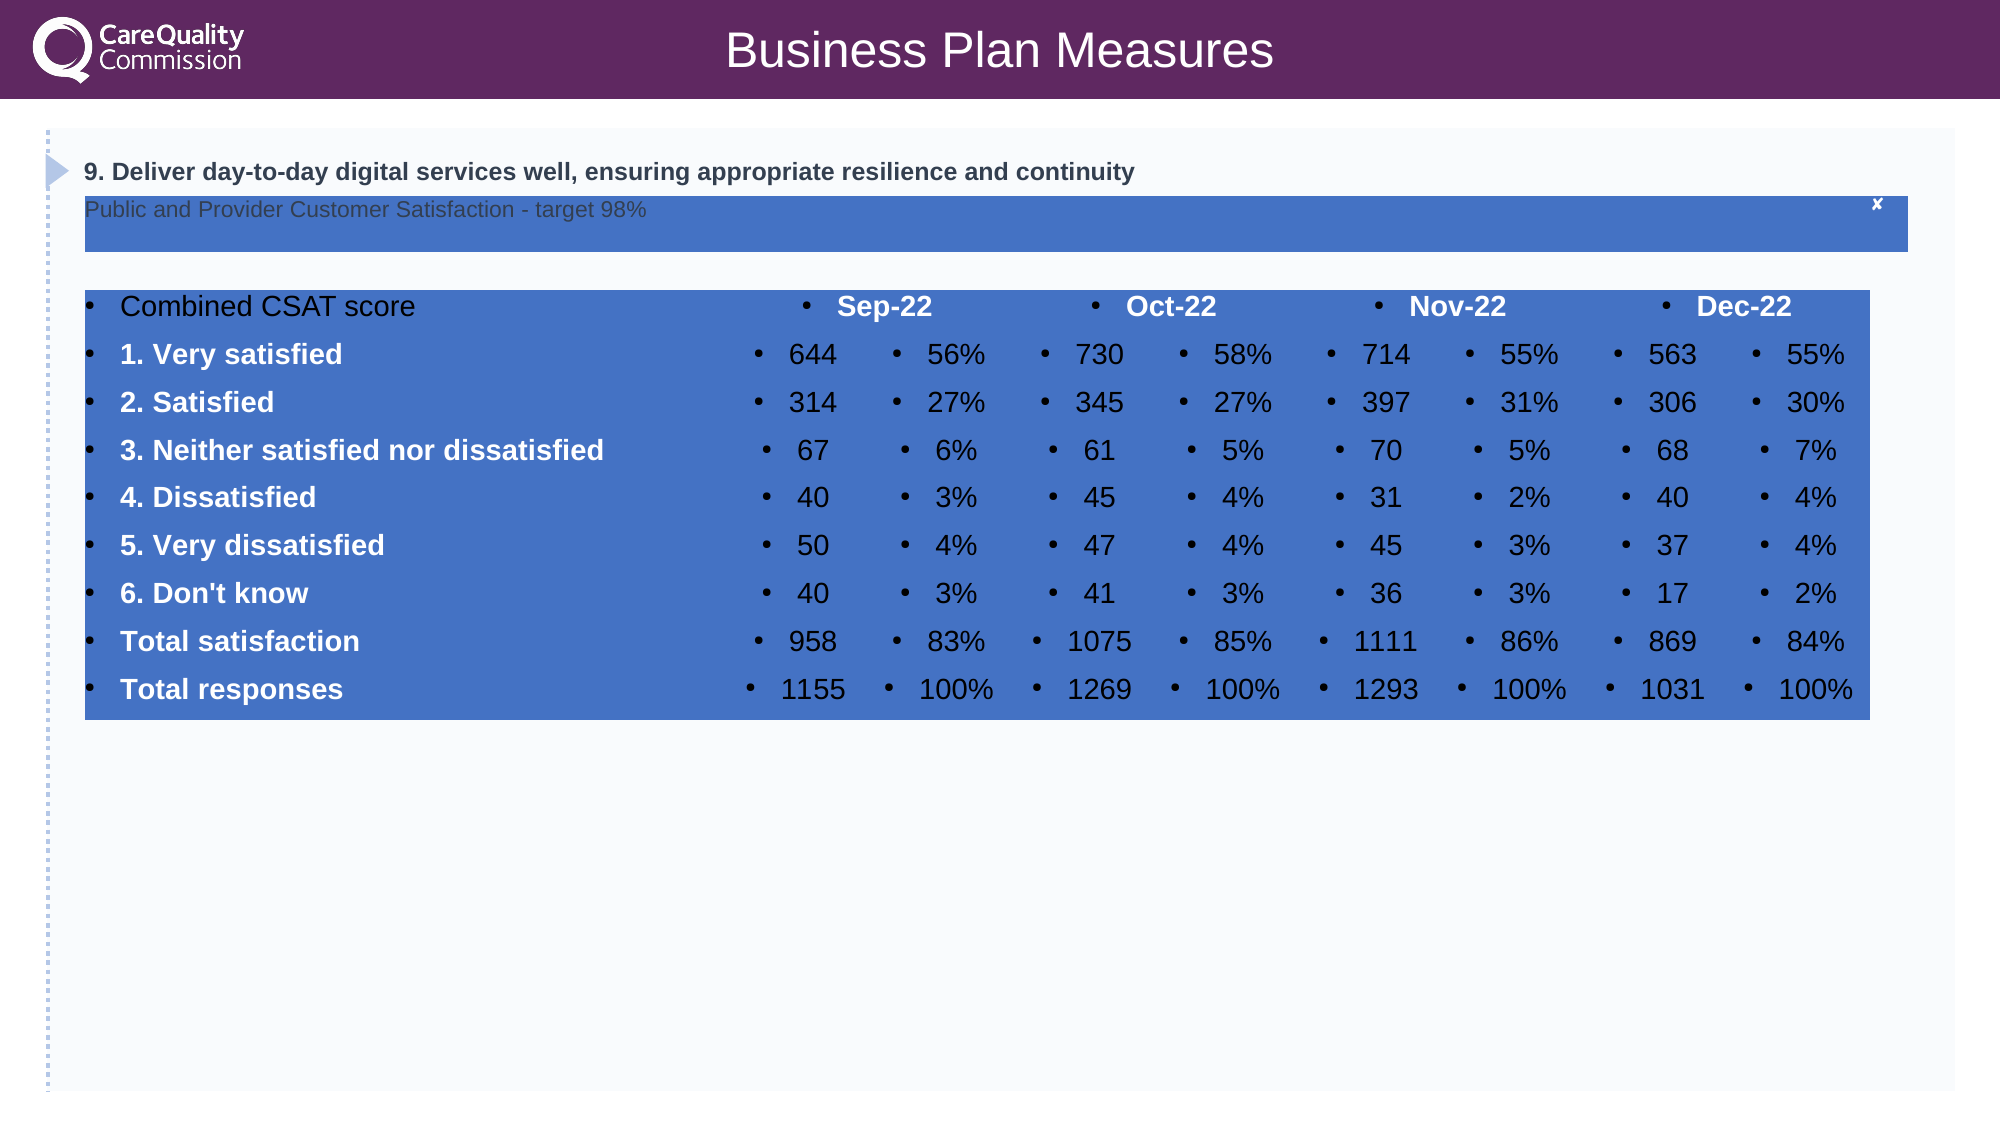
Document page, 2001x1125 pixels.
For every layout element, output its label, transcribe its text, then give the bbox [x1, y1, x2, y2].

table_cell 4% [1154, 481, 1297, 529]
table_cell 1111 [1297, 625, 1440, 673]
table_cell 40 [724, 577, 867, 625]
table_cell 345 [1010, 386, 1154, 434]
table_cell 27% [1154, 386, 1297, 434]
table_cell 56% [867, 338, 1010, 386]
table_cell Total satisfaction [85, 625, 724, 673]
table_cell 41 [1010, 577, 1154, 625]
table_cell 37 [1584, 529, 1727, 577]
table_cell 55% [1440, 338, 1584, 386]
text_box 9. Deliver day-to-day digital services well, ensuring appropriate resilience and continuity [69, 147, 1893, 194]
table_cell 5. Very dissatisfied [85, 529, 724, 577]
table_cell 314 [724, 386, 867, 434]
table_cell 100% [1440, 673, 1584, 720]
table_cell 27% [867, 386, 1010, 434]
table_cell 3% [1440, 529, 1584, 577]
table_cell 4. Dissatisfied [85, 481, 724, 529]
table_cell 5% [1440, 434, 1584, 481]
picture [32, 16, 245, 84]
table_cell 644 [724, 338, 867, 386]
table_cell 4% [867, 529, 1010, 577]
table_cell 84% [1727, 625, 1870, 673]
text_box [0, 0, 2000, 99]
table_cell 2. Satisfied [85, 386, 724, 434]
table_cell 45 [1297, 529, 1440, 577]
table_cell 100% [867, 673, 1010, 720]
table_cell 68 [1584, 434, 1727, 481]
table_cell 1155 [724, 673, 867, 720]
text_box Business Plan Measures [641, 9, 1358, 86]
table_cell 1. Very satisfied [85, 338, 724, 386]
table_cell 4% [1727, 481, 1870, 529]
table_header Sep-22 [724, 290, 1010, 338]
table_cell 40 [1584, 481, 1727, 529]
table_cell 397 [1297, 386, 1440, 434]
table_cell 47 [1010, 529, 1154, 577]
table_cell 958 [724, 625, 867, 673]
table_cell 1031 [1584, 673, 1727, 720]
table_cell 5% [1154, 434, 1297, 481]
table_cell 6. Don't know [85, 577, 724, 625]
table_cell 50 [724, 529, 867, 577]
table_header Combined CSAT score [85, 290, 724, 338]
table_cell 31 [1297, 481, 1440, 529]
table_cell 36 [1297, 577, 1440, 625]
table_cell 100% [1154, 673, 1297, 720]
table_cell 17 [1584, 577, 1727, 625]
table_cell 6% [867, 434, 1010, 481]
table_cell 3% [1154, 577, 1297, 625]
table_cell 83% [867, 625, 1010, 673]
table_header Public and Provider Customer Satisfaction - target 98% [85, 196, 1848, 252]
table_cell 730 [1010, 338, 1154, 386]
table_header Oct-22 [1010, 290, 1297, 338]
table_cell 714 [1297, 338, 1440, 386]
table_cell 3. Neither satisfied nor dissatisfied [85, 434, 724, 481]
table_cell 4% [1154, 529, 1297, 577]
table_cell 1269 [1010, 673, 1154, 720]
table_cell 1293 [1297, 673, 1440, 720]
table_cell 869 [1584, 625, 1727, 673]
table_cell 3% [1440, 577, 1584, 625]
table_cell 306 [1584, 386, 1727, 434]
table_cell 7% [1727, 434, 1870, 481]
table_cell 67 [724, 434, 867, 481]
table_cell 4% [1727, 529, 1870, 577]
table_cell 563 [1584, 338, 1727, 386]
table_cell 3% [867, 577, 1010, 625]
table_cell 2% [1440, 481, 1584, 529]
table_cell 40 [724, 481, 867, 529]
table_cell 31% [1440, 386, 1584, 434]
table_cell 30% [1727, 386, 1870, 434]
table_cell 45 [1010, 481, 1154, 529]
table_cell 86% [1440, 625, 1584, 673]
table_cell 100% [1727, 673, 1870, 720]
text_box [45, 128, 1955, 1091]
table_cell 85% [1154, 625, 1297, 673]
table_cell 2% [1727, 577, 1870, 625]
table_cell 55% [1727, 338, 1870, 386]
table_header Dec-22 [1584, 290, 1870, 338]
table_cell 1075 [1010, 625, 1154, 673]
table_cell 58% [1154, 338, 1297, 386]
table_header Nov-22 [1297, 290, 1584, 338]
table_header  [1848, 196, 1908, 252]
table_cell 70 [1297, 434, 1440, 481]
table_cell 3% [867, 481, 1010, 529]
table_cell 61 [1010, 434, 1154, 481]
table_cell Total responses [85, 673, 724, 720]
